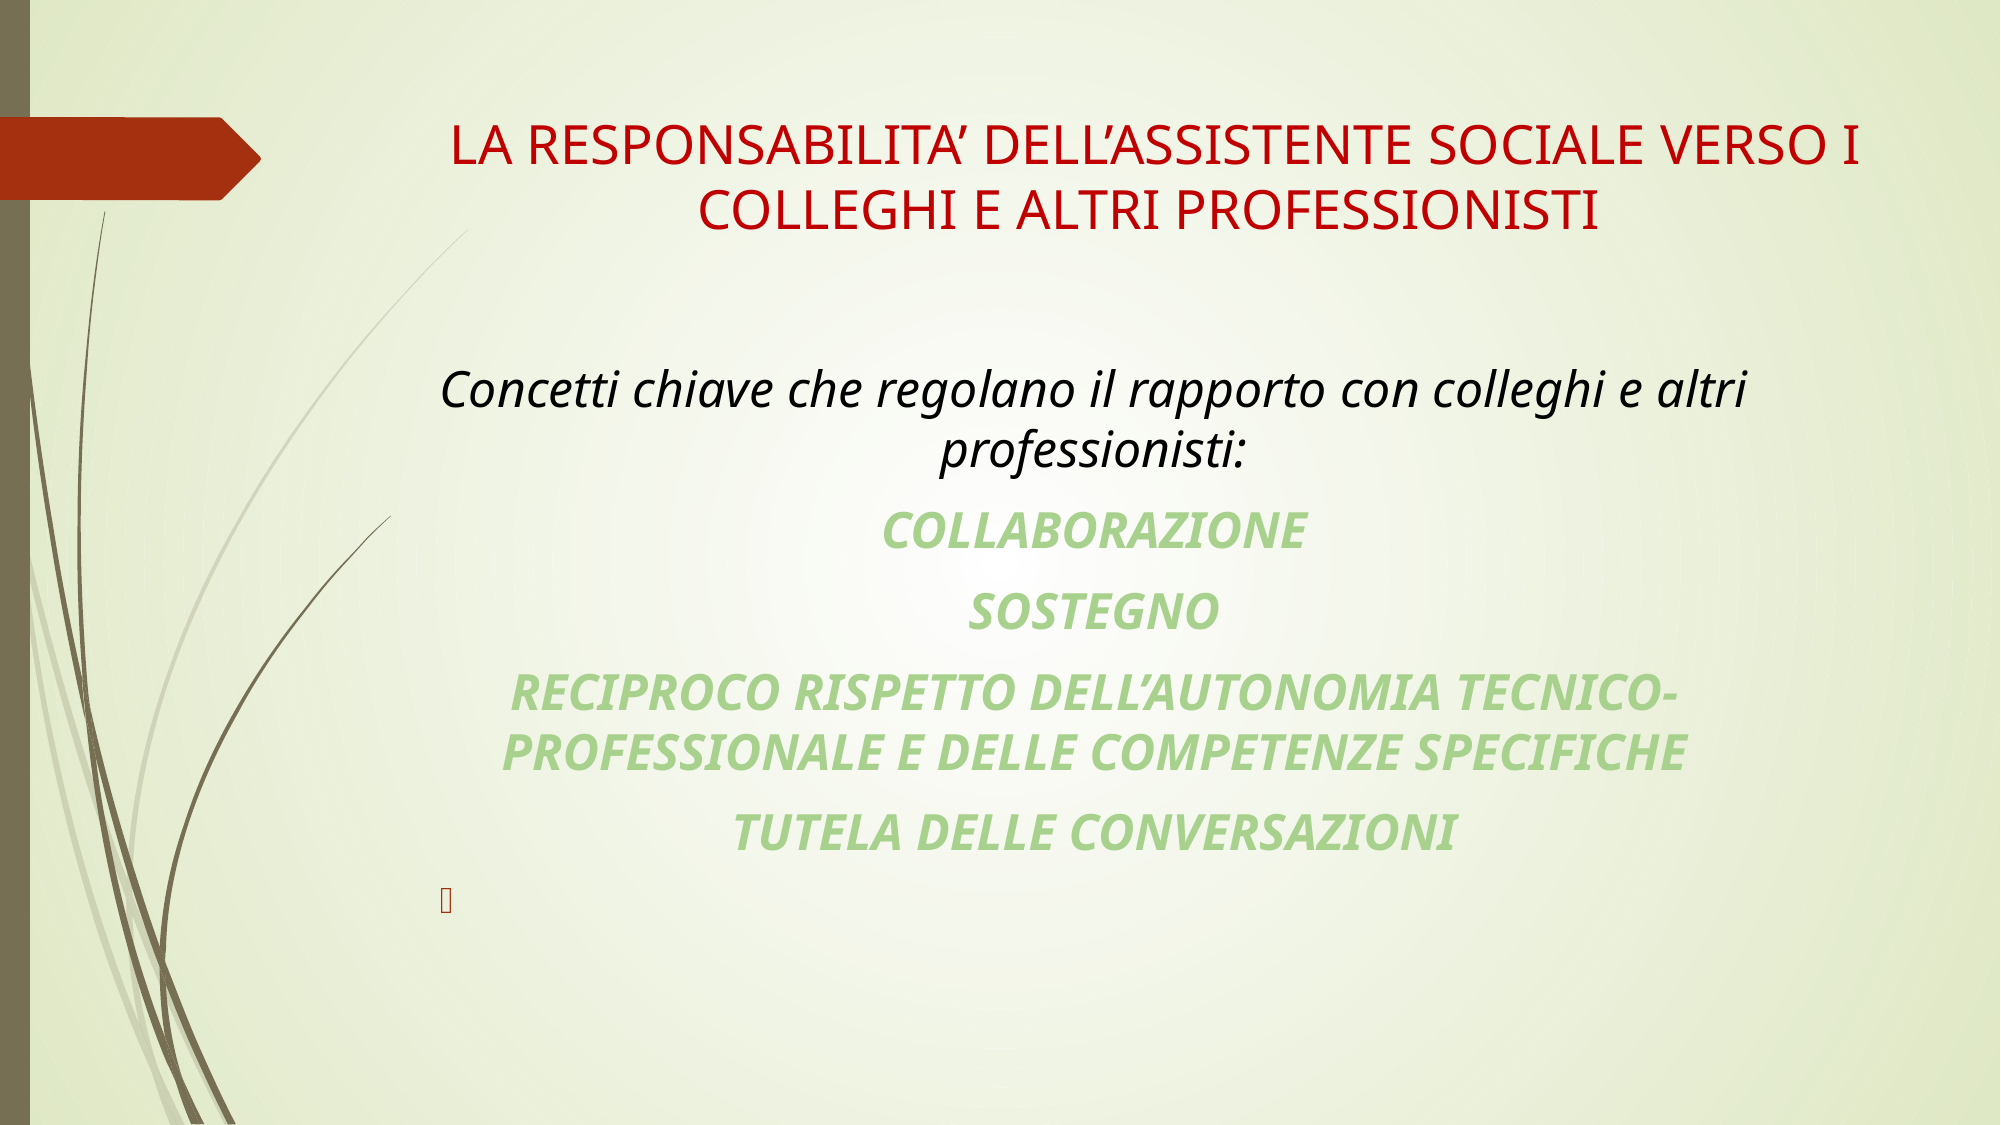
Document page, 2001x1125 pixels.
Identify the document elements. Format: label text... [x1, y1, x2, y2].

title LA RESPONSABILITA’ DELL’ASSISTENTE SOCIALE VERSO I COLLEGHI E ALTRI PROFESSIONISTI [425, 102, 1888, 313]
list Concetti chiave che regolano il rapporto con colleghi e altri professionisti: COLLABORAZIONE SOSTEGNO RECIPROCO RISPETTO DELL’AUTONOMIA TECNICO-PROFESSIONALE E DELLE COMPETENZE SPECIFICHE TUTELA DELLE CONVERSAZIONI [424, 350, 1888, 970]
